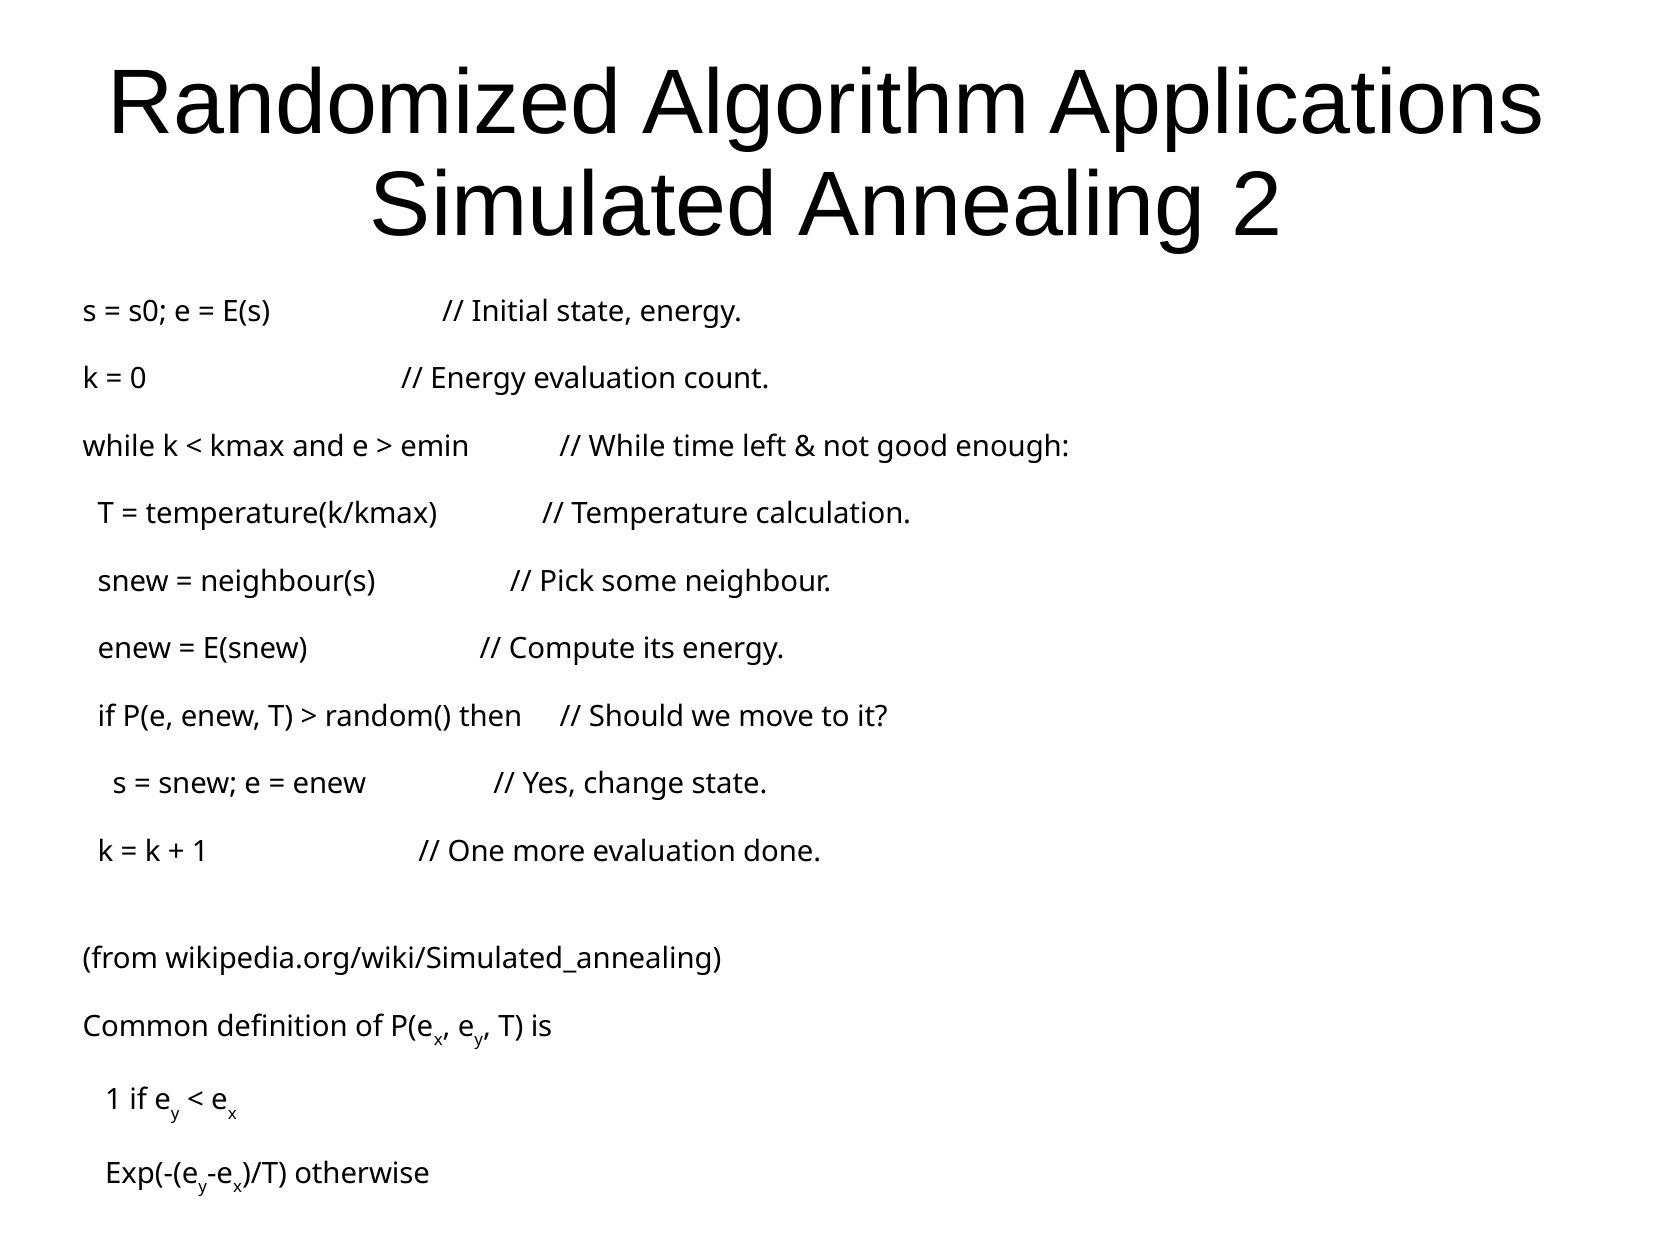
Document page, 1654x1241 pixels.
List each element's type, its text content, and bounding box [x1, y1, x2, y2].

list s = s0; e = E(s) // Initial state, energy. k = 0 // Energy evaluation count. while k < kmax and e > emin // While time left & not good enough: T = temperature(k/kmax) // Temperature calculation. snew = neighbour(s) // Pick some neighbour. enew = E(snew) // Compute its energy. if P(e, enew, T) > random() then // Should we move to it? s = snew; e = enew // Yes, change state. k = k + 1 // One more evaluation done. (from wikipedia.org/wiki/Simulated_annealing) Common definition of P(ex, ey, T) is 1 if ey < ex Exp(-(ey-ex)/T) otherwise [82, 290, 1571, 1201]
title Randomized Algorithm Applications Simulated Annealing 2 [82, 49, 1571, 257]
